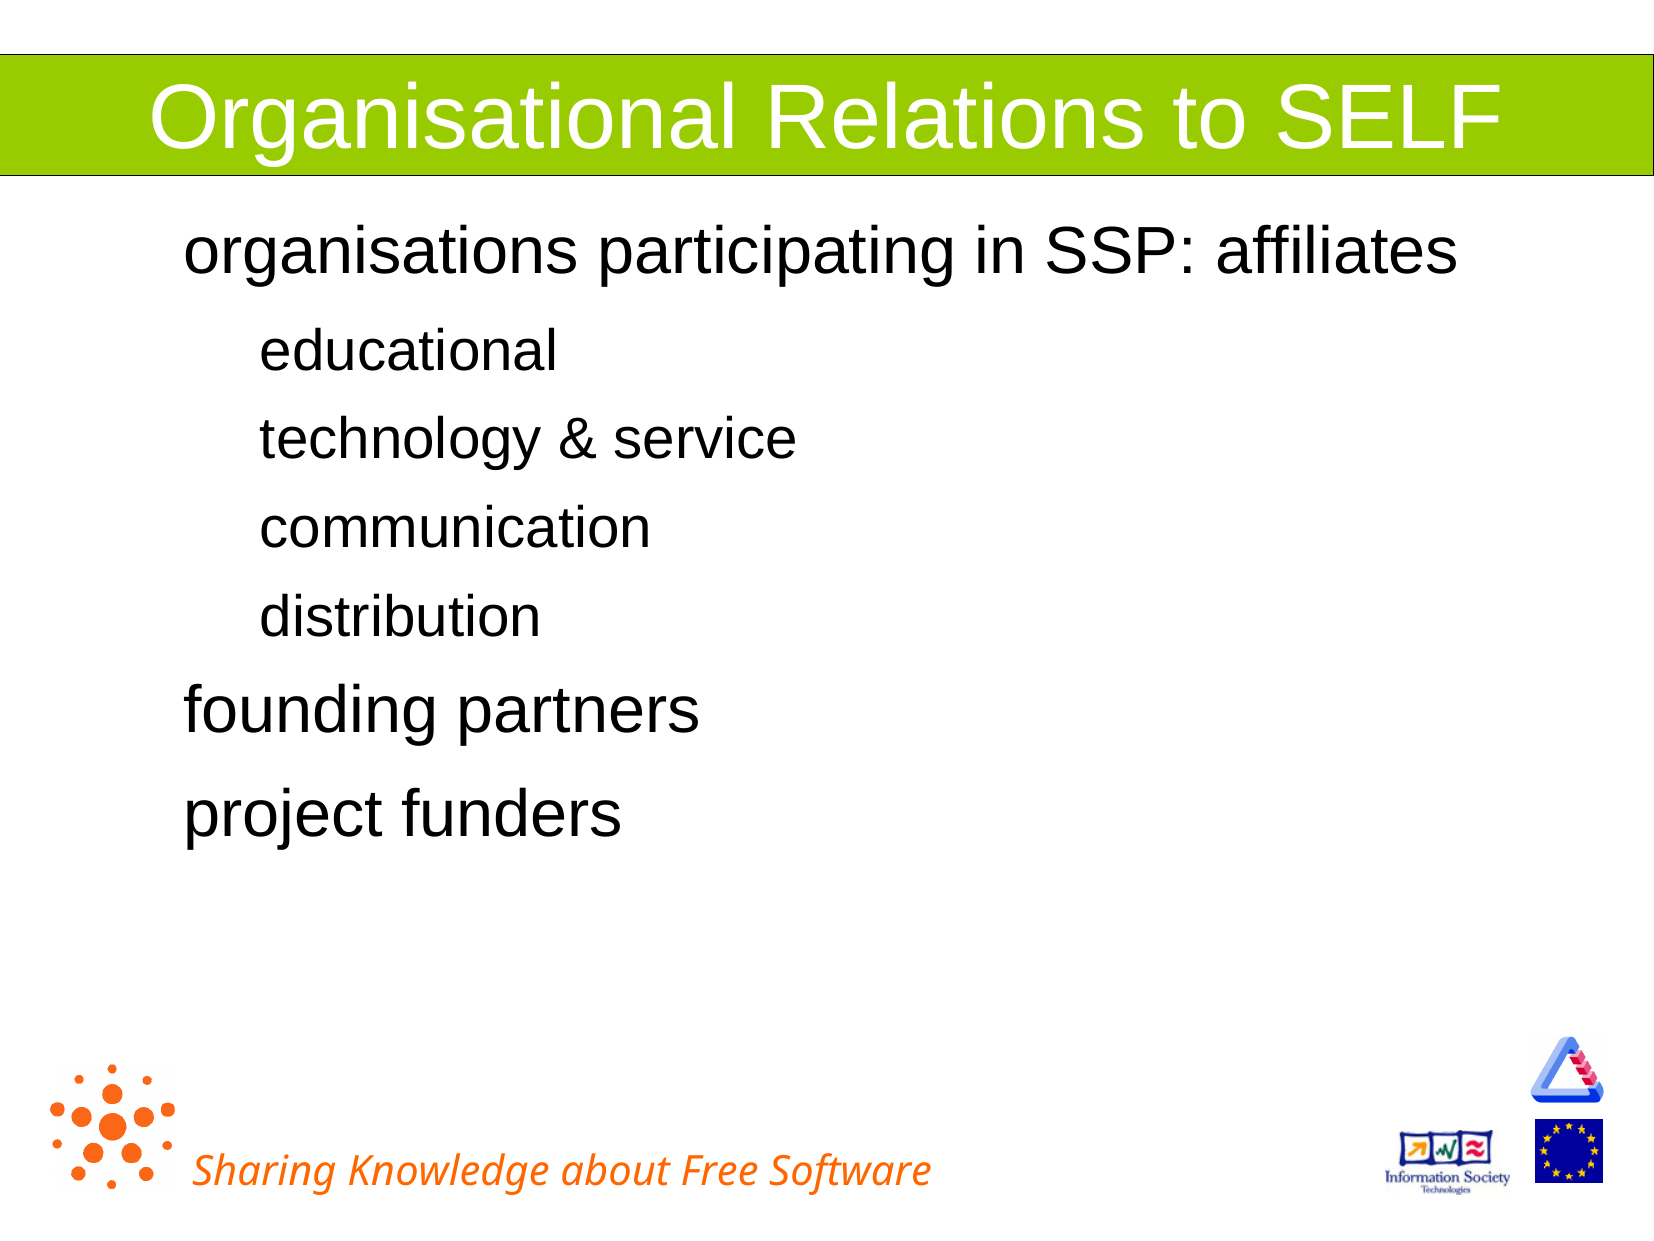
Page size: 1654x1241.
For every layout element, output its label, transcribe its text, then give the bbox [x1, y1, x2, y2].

title Organisational Relations to SELF [82, 48, 1571, 185]
picture [1530, 1036, 1604, 1104]
list organisations participating in SSP: affiliates educational technology & service communication distribution founding partners project funders [165, 213, 1654, 1032]
picture [1385, 1130, 1510, 1195]
picture [50, 1064, 175, 1189]
picture [1535, 1119, 1603, 1183]
